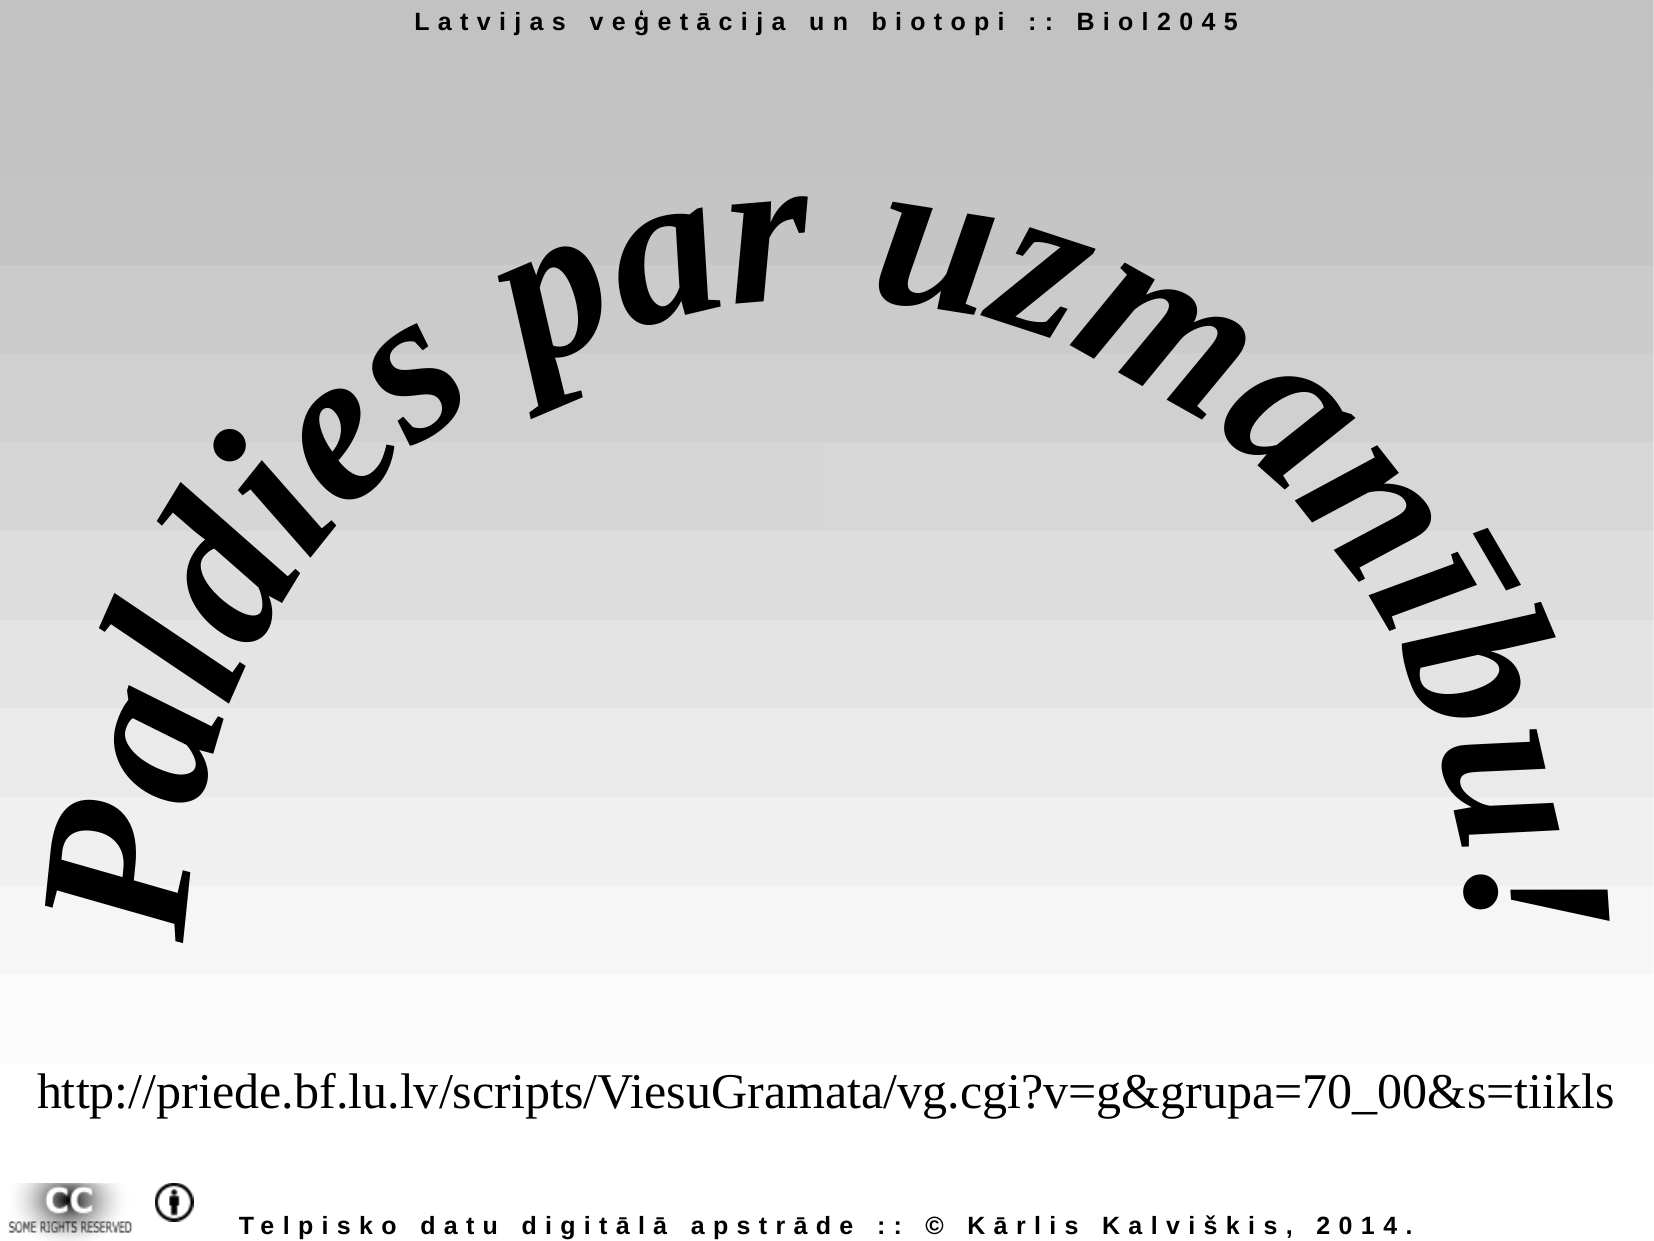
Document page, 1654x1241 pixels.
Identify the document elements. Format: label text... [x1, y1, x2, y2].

picture [0, 0, 1654, 1241]
text_box http://priede.bf.lu.lv/scripts/ViesuGramata/vg.cgi?v=g&grupa=70_00&s=tiikls [22, 1056, 1631, 1127]
